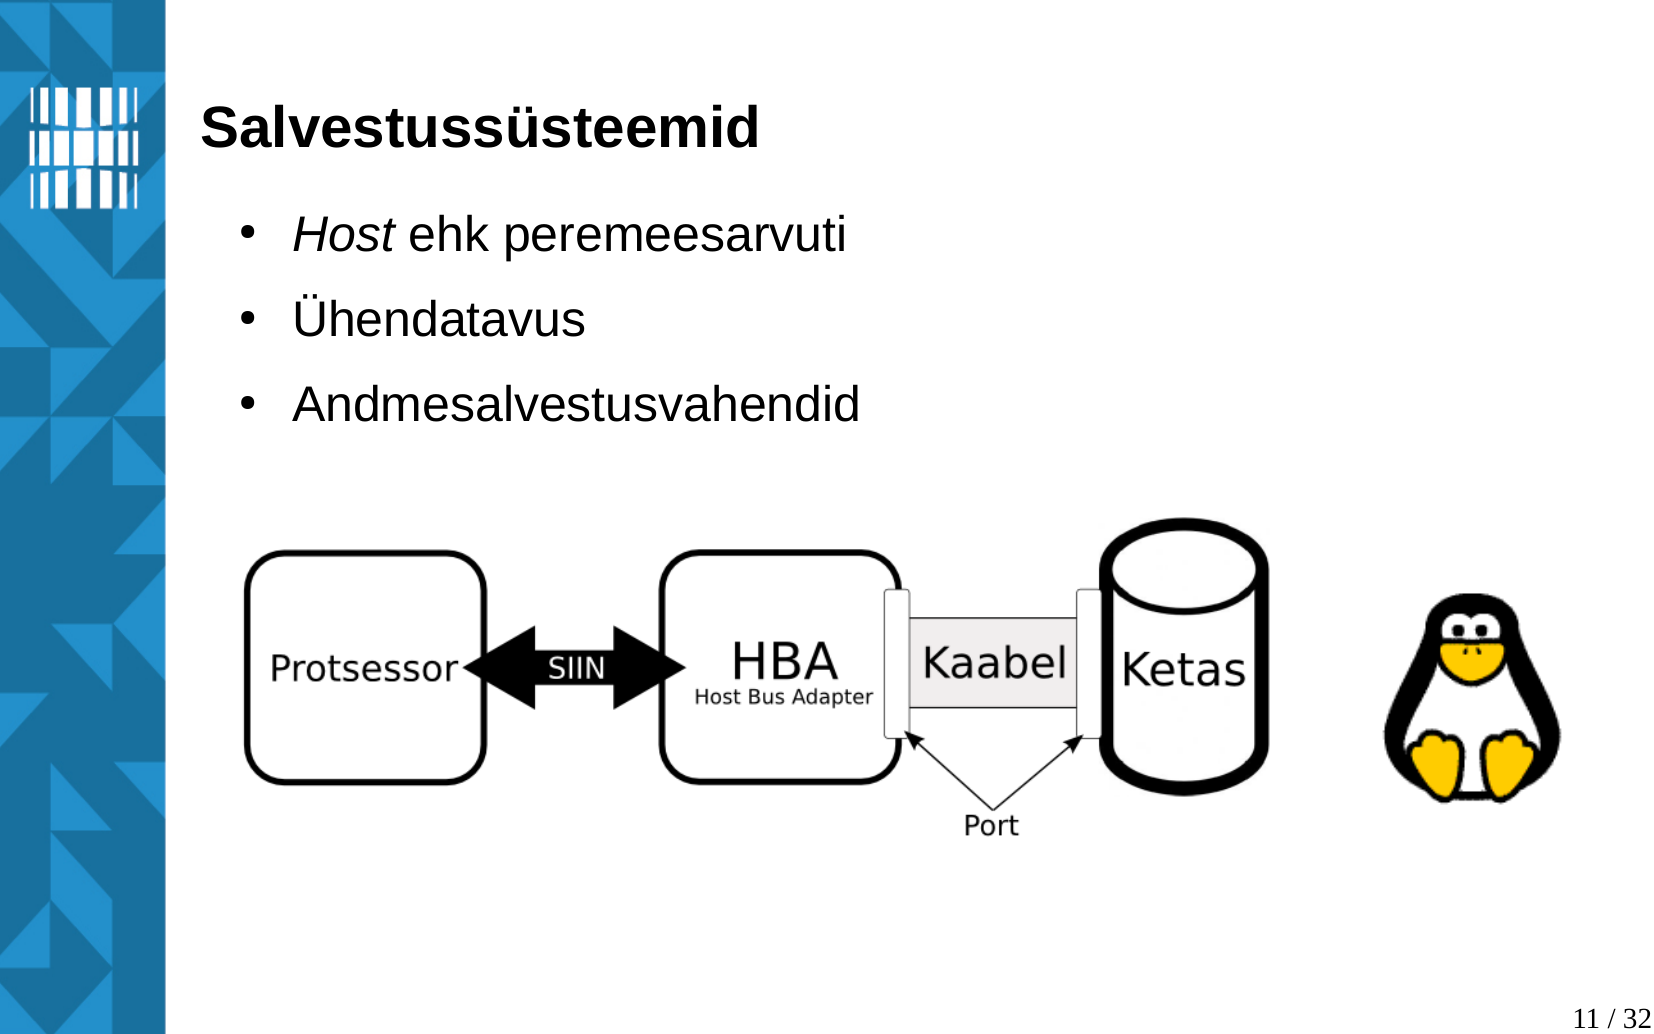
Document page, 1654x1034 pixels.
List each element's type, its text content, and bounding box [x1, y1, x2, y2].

picture [1322, 531, 1619, 827]
title Salvestussüsteemid [200, 41, 1560, 214]
list Host ehk peremeesarvuti Ühendatavus Andmesalvestusvahendid [221, 205, 1489, 485]
picture [216, 484, 1312, 856]
